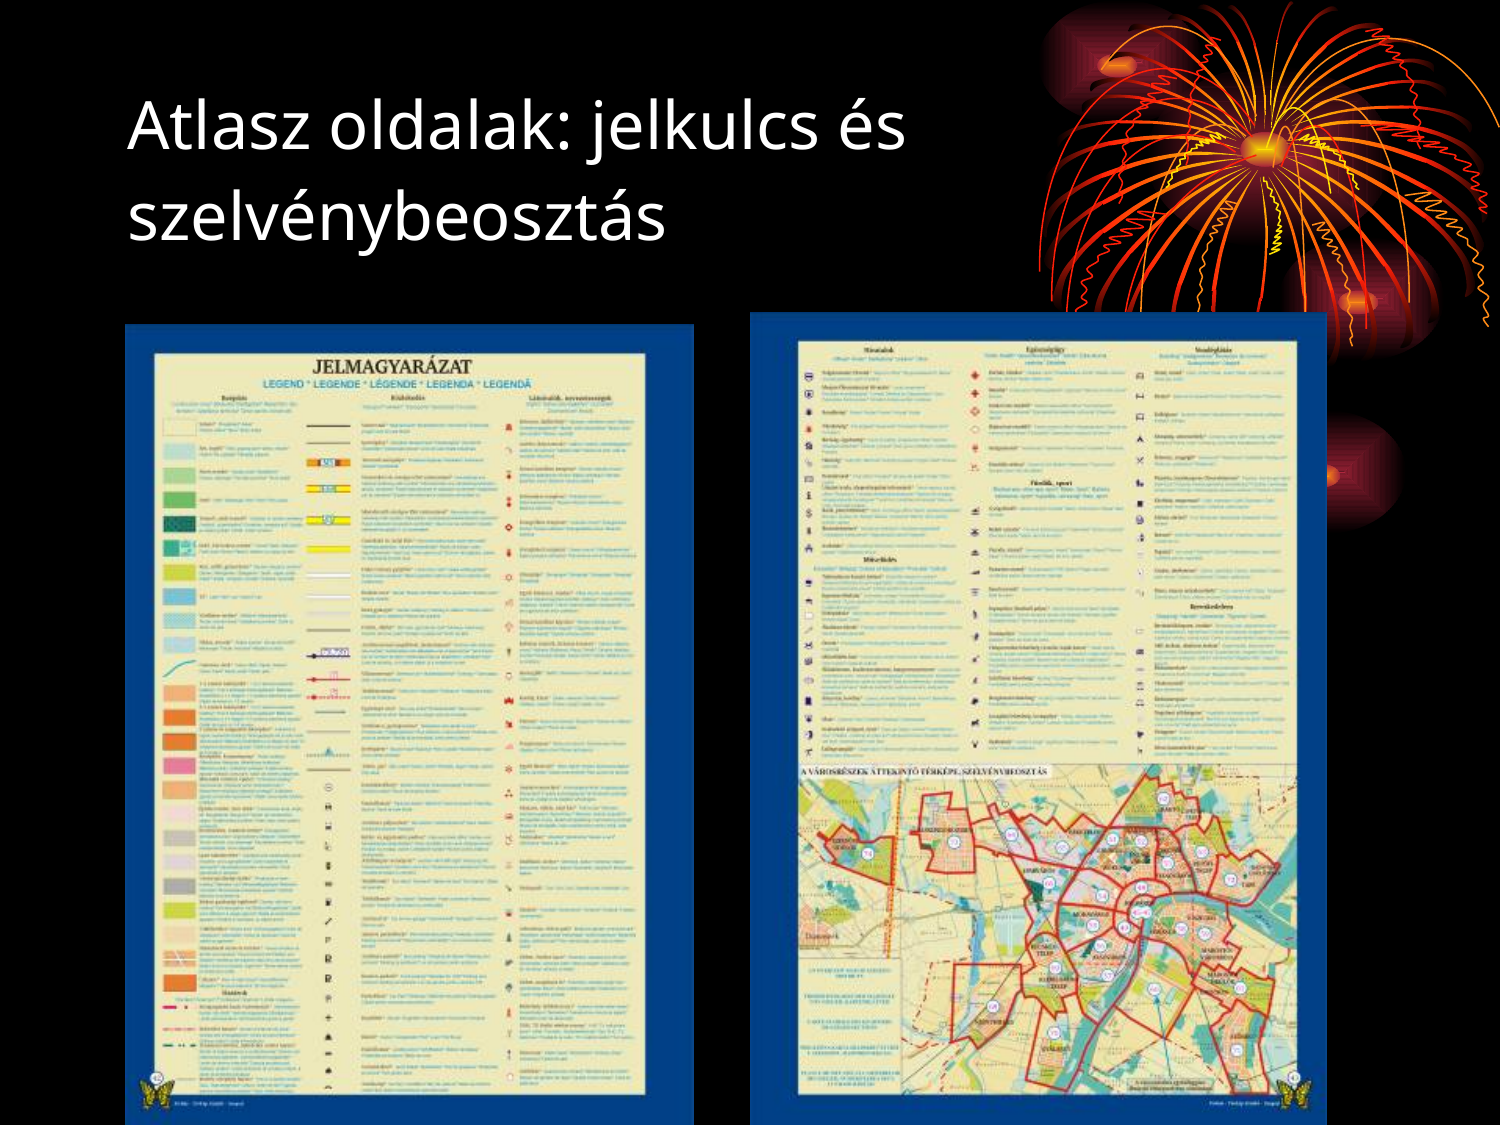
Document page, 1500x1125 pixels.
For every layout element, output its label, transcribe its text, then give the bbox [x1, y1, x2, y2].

picture [125, 324, 694, 1125]
title Atlasz oldalak: jelkulcs és szelvénybeosztás [112, 49, 1388, 290]
picture [750, 312, 1327, 1125]
